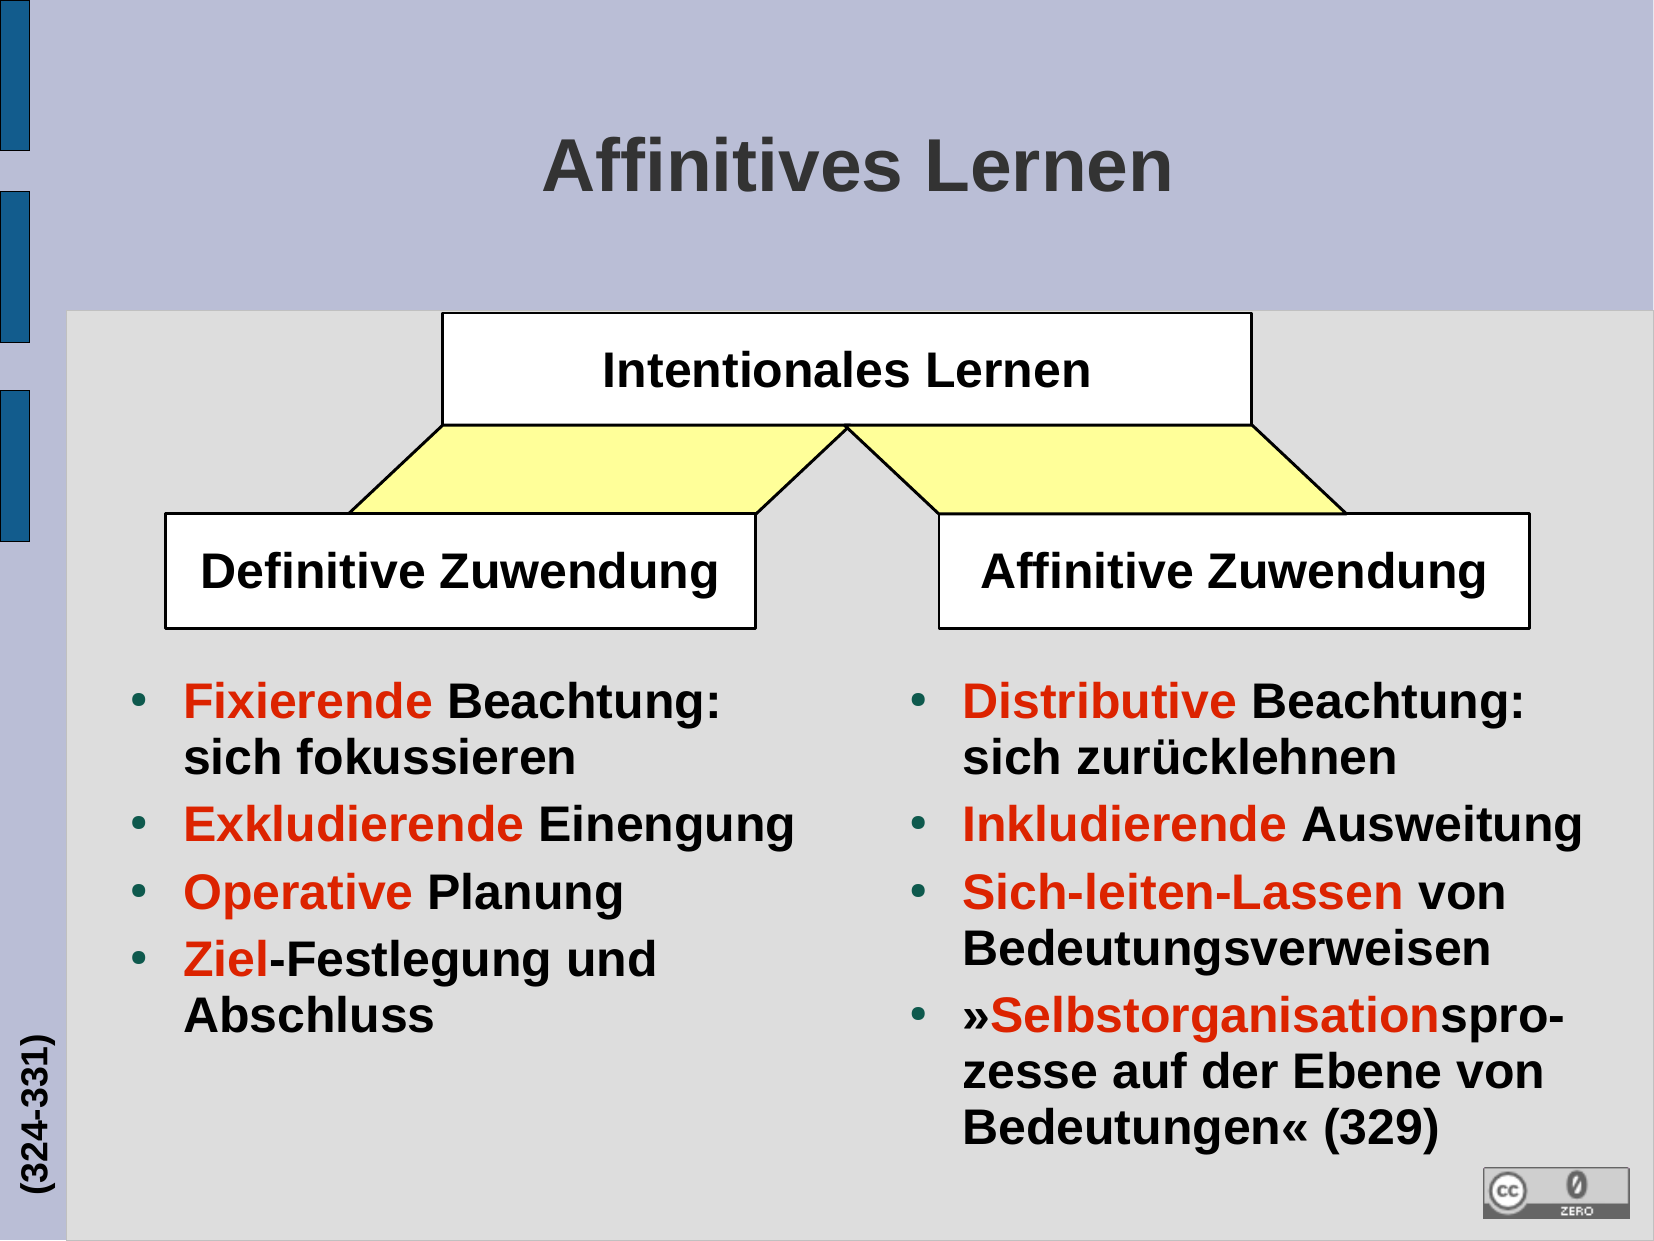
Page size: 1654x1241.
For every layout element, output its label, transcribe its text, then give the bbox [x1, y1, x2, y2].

text_box Affinitive Zuwendung [938, 513, 1530, 629]
text_box (324-331) [5, 1019, 63, 1211]
picture [1483, 1167, 1630, 1219]
text_box Fixierende Beachtung: sich fokussieren Exkludierende Einengung Operative Planung Ziel-Festlegung und Abschluss [112, 673, 851, 1159]
text_box Definitive Zuwendung [165, 513, 756, 629]
text_box Distributive Beachtung: sich zurücklehnen Inkludierende Ausweitung Sich-leiten-Lassen von Bedeutungsverweisen »Selbstorganisationspro-zesse auf der Ebene von Bedeutungen« (329) [891, 673, 1630, 1159]
title Affinitives Lernen [121, 61, 1595, 269]
text_box Intentionales Lernen [442, 312, 1252, 425]
text_box [349, 425, 1347, 514]
